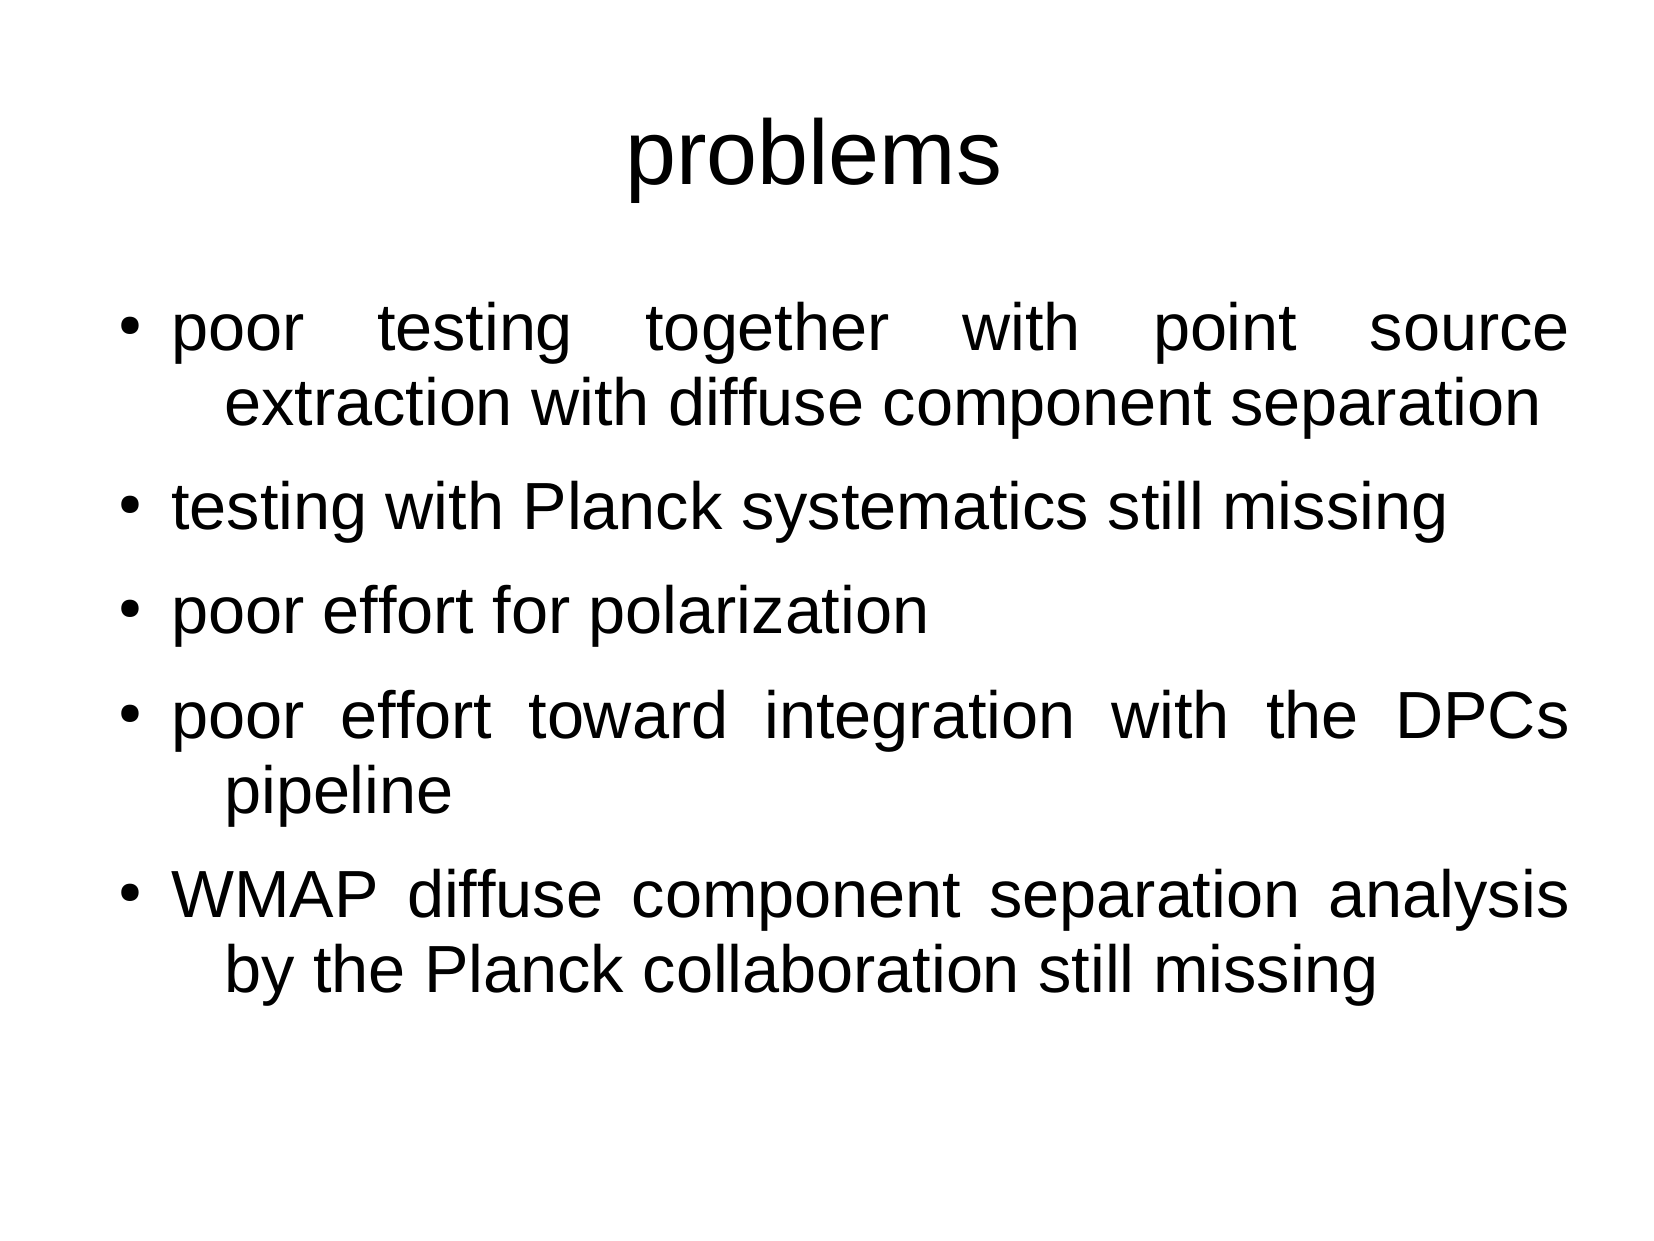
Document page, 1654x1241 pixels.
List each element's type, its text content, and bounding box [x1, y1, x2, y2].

list poor testing together with point source extraction with diffuse component separation testing with Planck systematics still missing poor effort for polarization poor effort toward integration with the DPCs pipeline WMAP diffuse component separation analysis by the Planck collaboration still missing [82, 290, 1571, 1109]
title problems [82, 49, 1571, 257]
